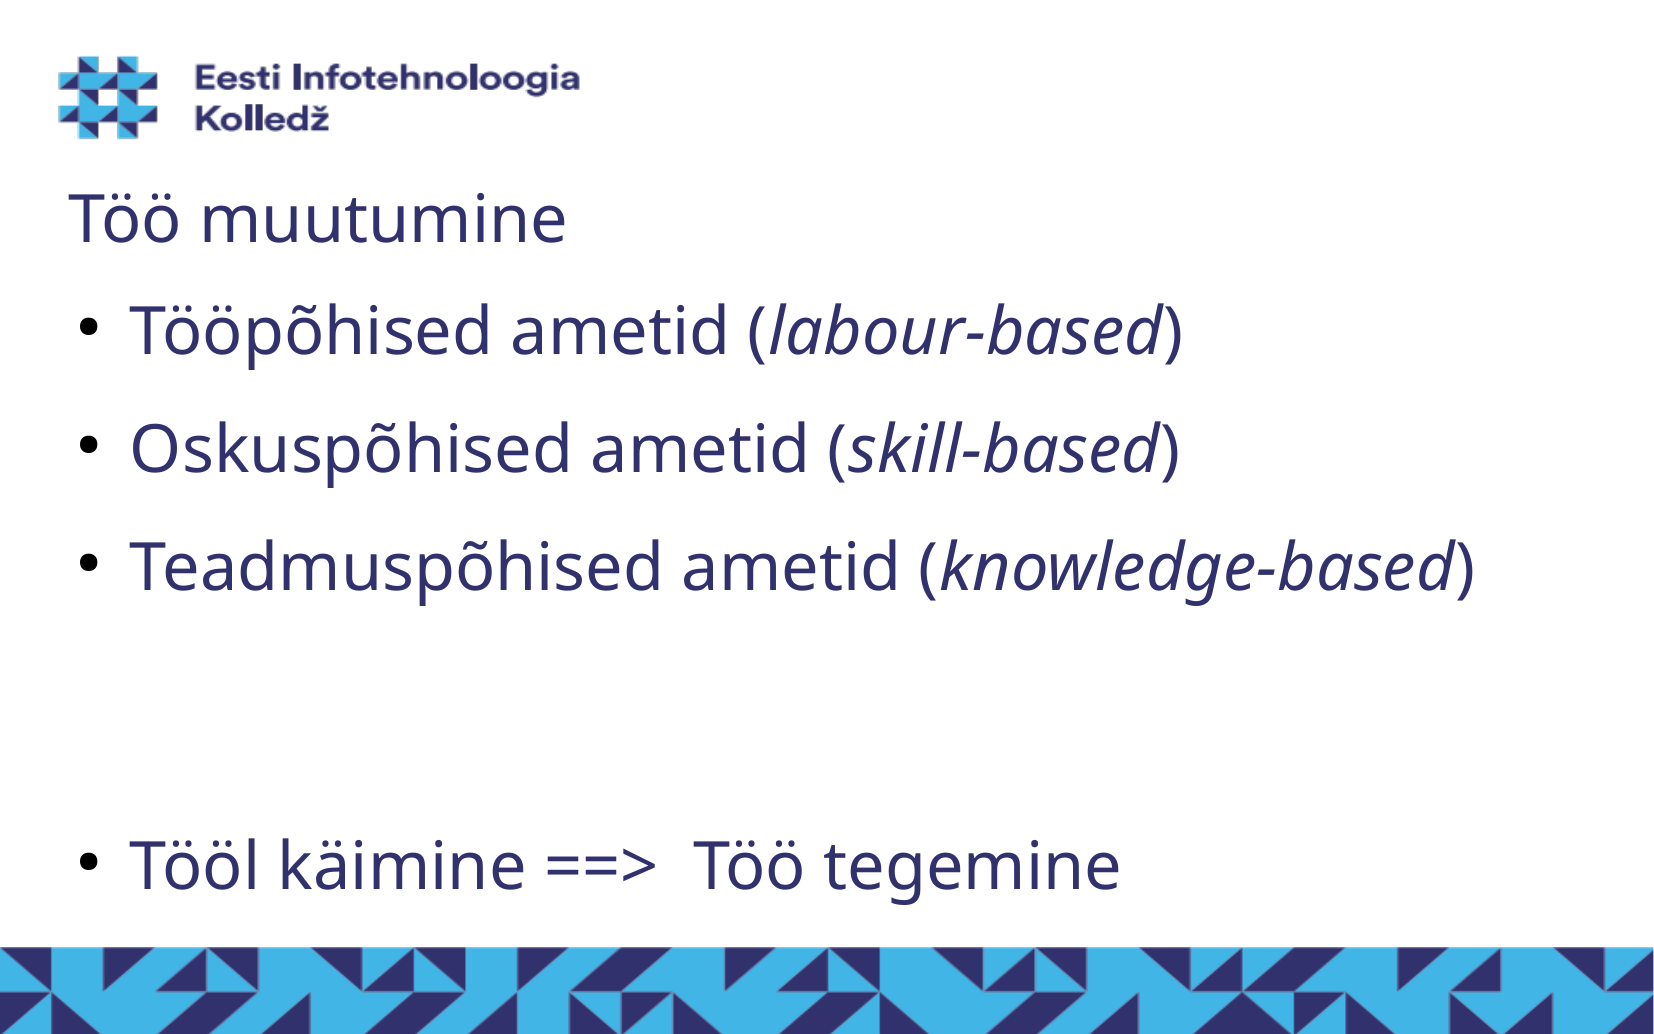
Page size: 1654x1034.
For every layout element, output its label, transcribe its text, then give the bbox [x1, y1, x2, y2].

list Tööpõhised ametid (labour-based) Oskuspõhised ametid (skill-based) Teadmuspõhised ametid (knowledge-based) Tööl käimine ==> Töö tegemine [59, 283, 1595, 936]
title Töö muutumine [68, 147, 1536, 283]
